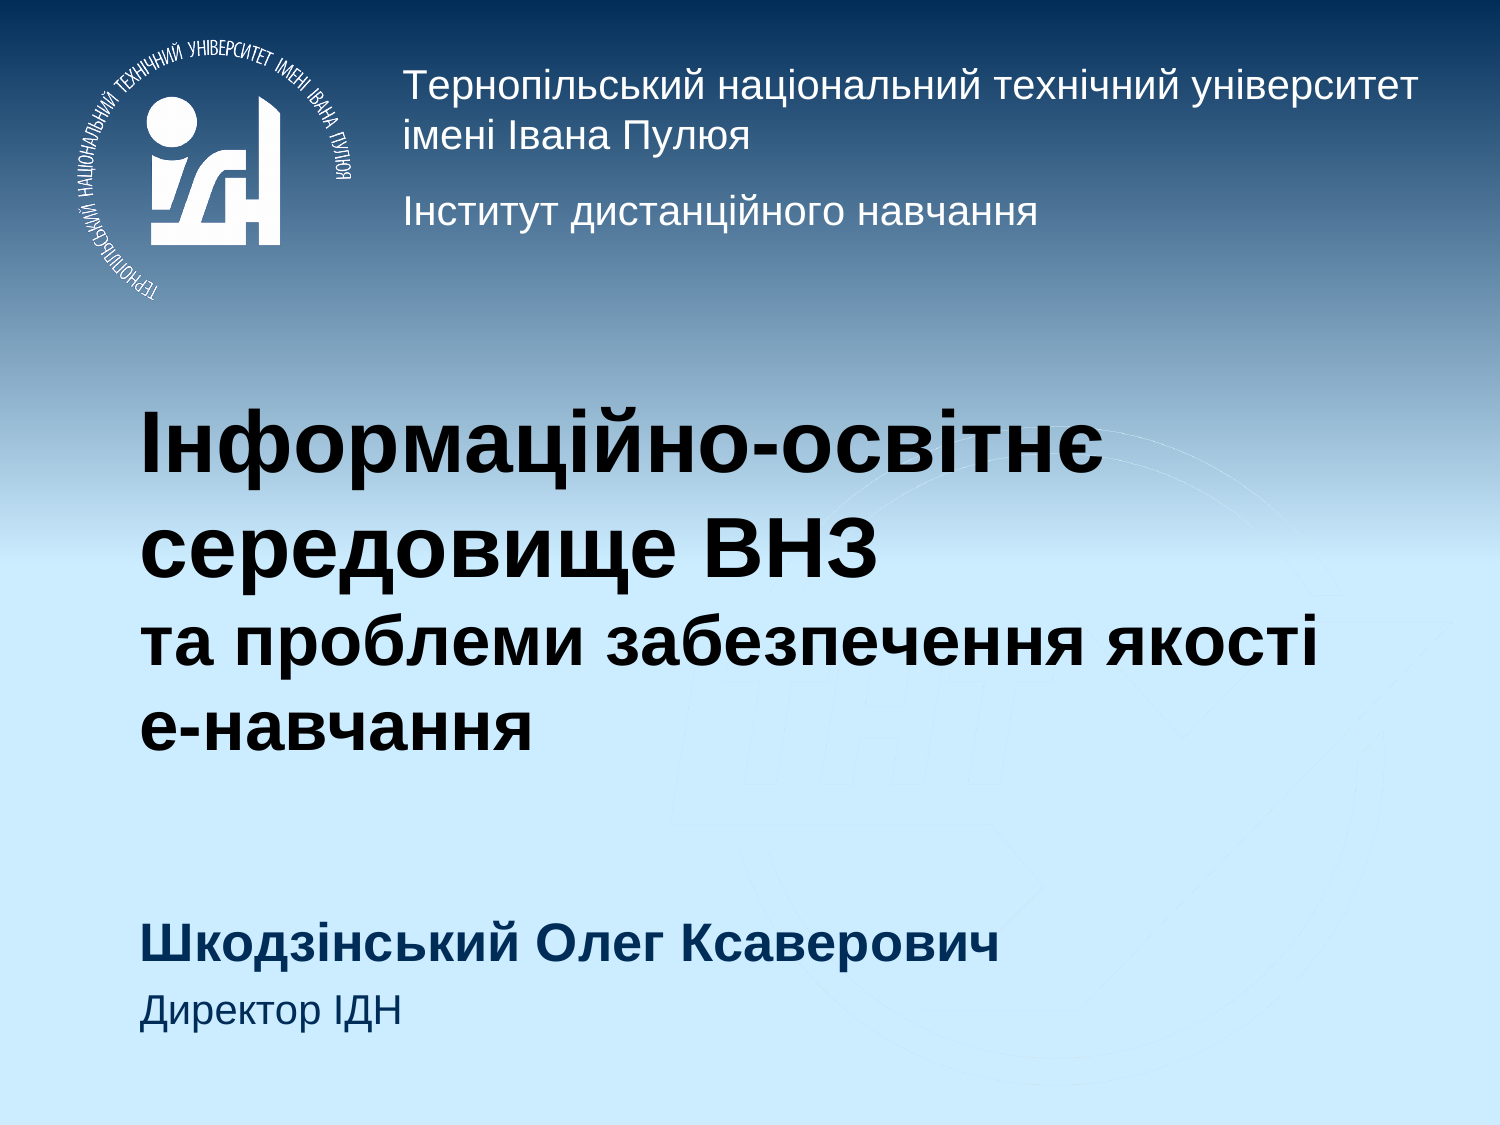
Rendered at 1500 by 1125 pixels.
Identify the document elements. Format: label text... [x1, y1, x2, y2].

text_box Тернопільський національний технічний університет імені Івана Пулюя Інститут дистанційного навчання [387, 50, 1459, 242]
text_box [0, 0, 1500, 563]
title Інформаційно-освітнє середовище ВНЗ та проблеми забезпечення якості е-навчання [124, 374, 1438, 775]
subtitle Шкодзінський Олег Ксаверович Директор ІДН [124, 900, 1413, 1063]
picture [662, 422, 1455, 1088]
picture [75, 37, 353, 303]
